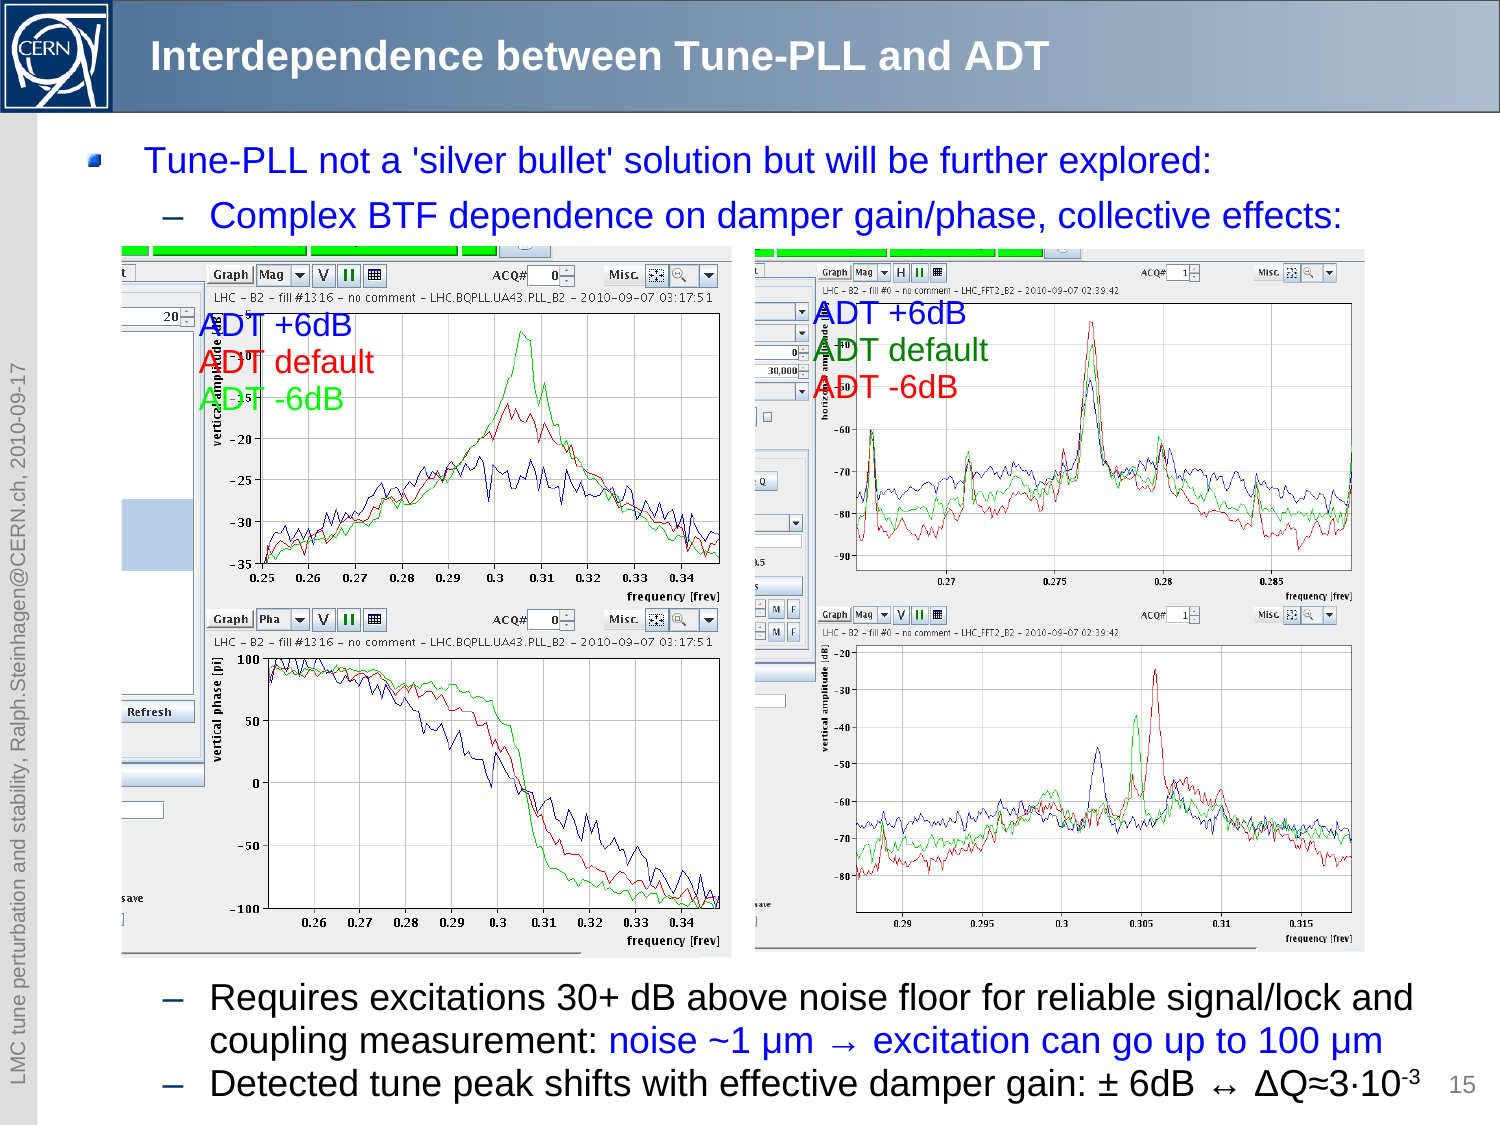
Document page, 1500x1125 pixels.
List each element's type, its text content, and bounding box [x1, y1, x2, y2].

text_box ADT +6dB ADT default ADT -6dB [798, 287, 1004, 414]
picture [754, 249, 1365, 952]
picture [121, 246, 732, 958]
list Tune-PLL not a 'silver bullet' solution but will be further explored: Complex BTF dependence on damper gain/phase, collective effects: Requires excitations 30+ dB above noise floor for reliable signal/lock and coupling measurement: noise ~1 μm → excitation can go up to 100 μm Detected tune peak shifts with effective damper gain: ± 6dB ↔ ΔQ≈3∙10-3 [87, 137, 1438, 1105]
picture [0, 0, 113, 113]
title Interdependence between Tune-PLL and ADT [150, 7, 1201, 106]
text_box ADT +6dB ADT default ADT -6dB [183, 299, 390, 426]
